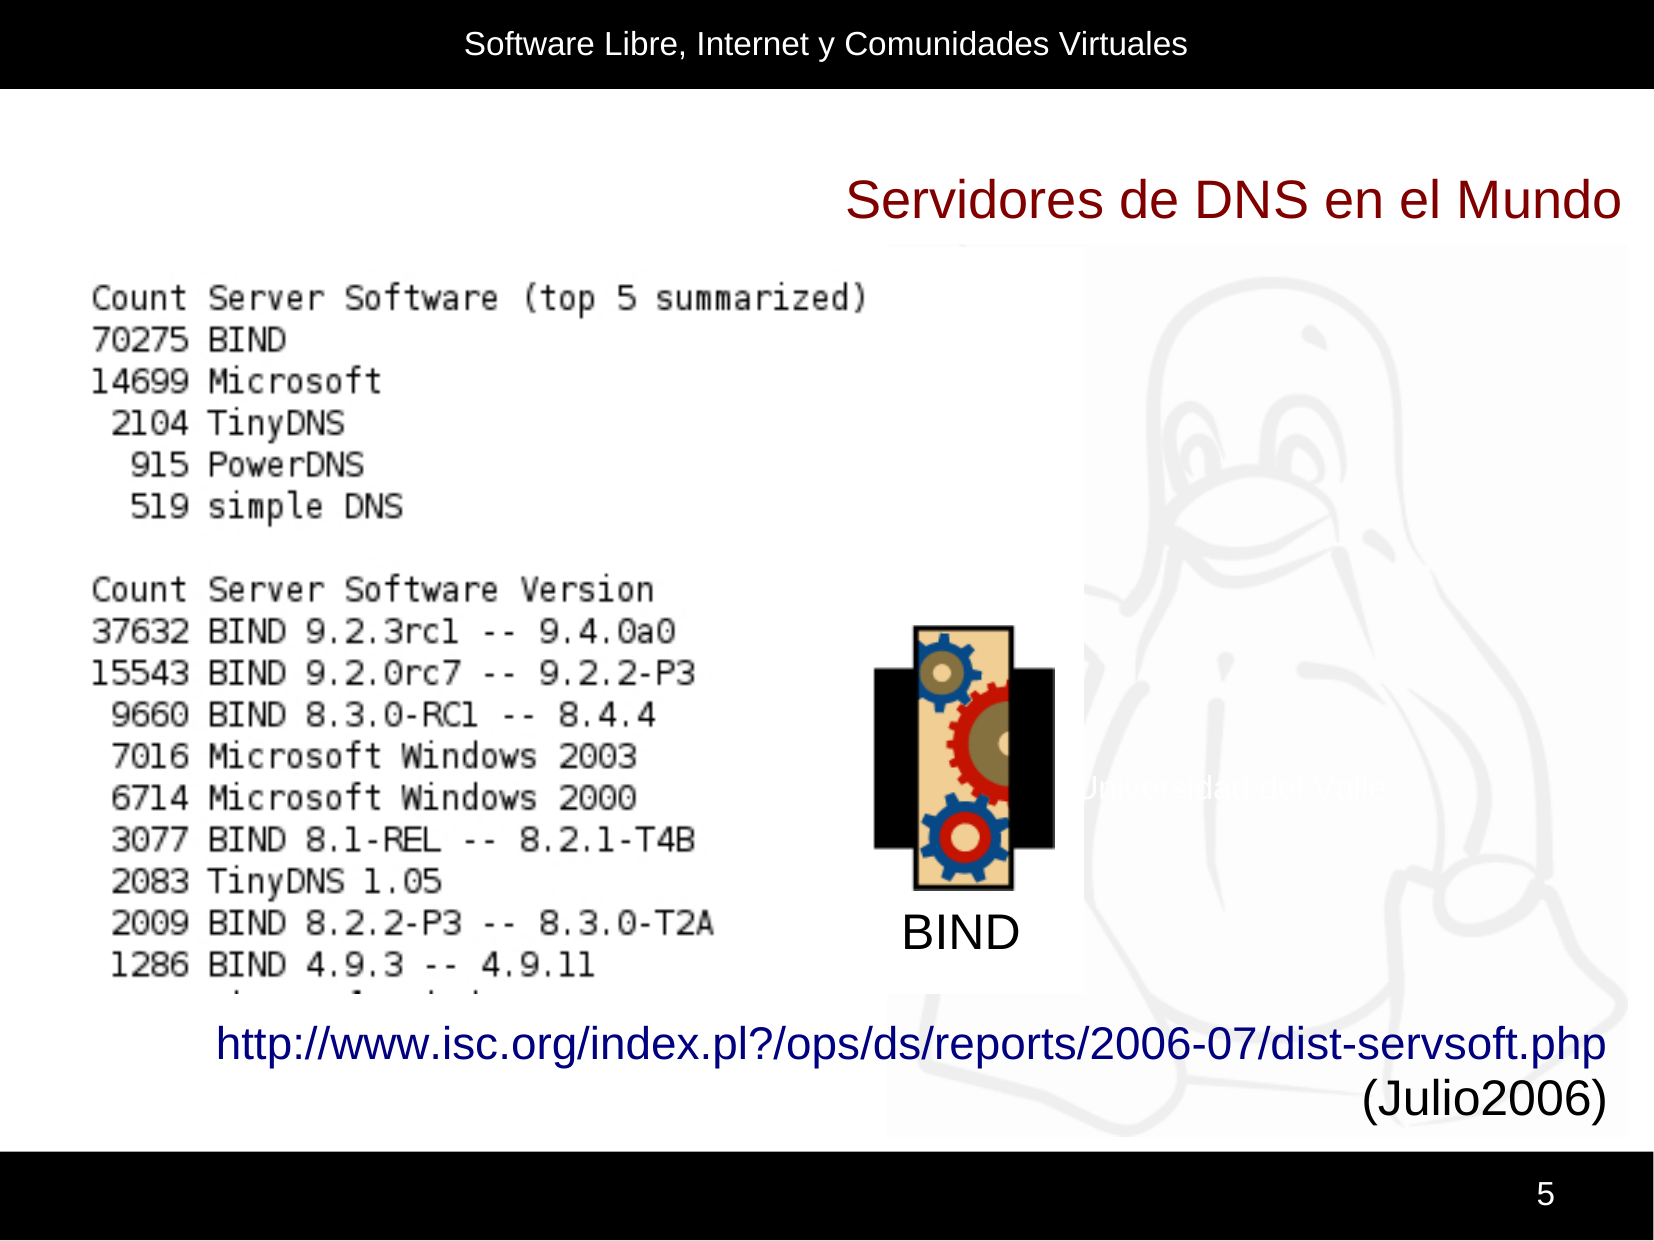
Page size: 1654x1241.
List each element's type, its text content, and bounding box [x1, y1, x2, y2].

text_box BIND [901, 904, 1021, 960]
picture [47, 244, 1628, 1137]
title Servidores de DNS en el Mundo [147, 147, 1625, 252]
text_box http://www.isc.org/index.pl?/ops/ds/reports/2006-07/dist-servsoft.php (Julio2006) [215, 1018, 1608, 1126]
text_box Software Libre, Internet y Comunidades Virtuales [0, 0, 1654, 89]
